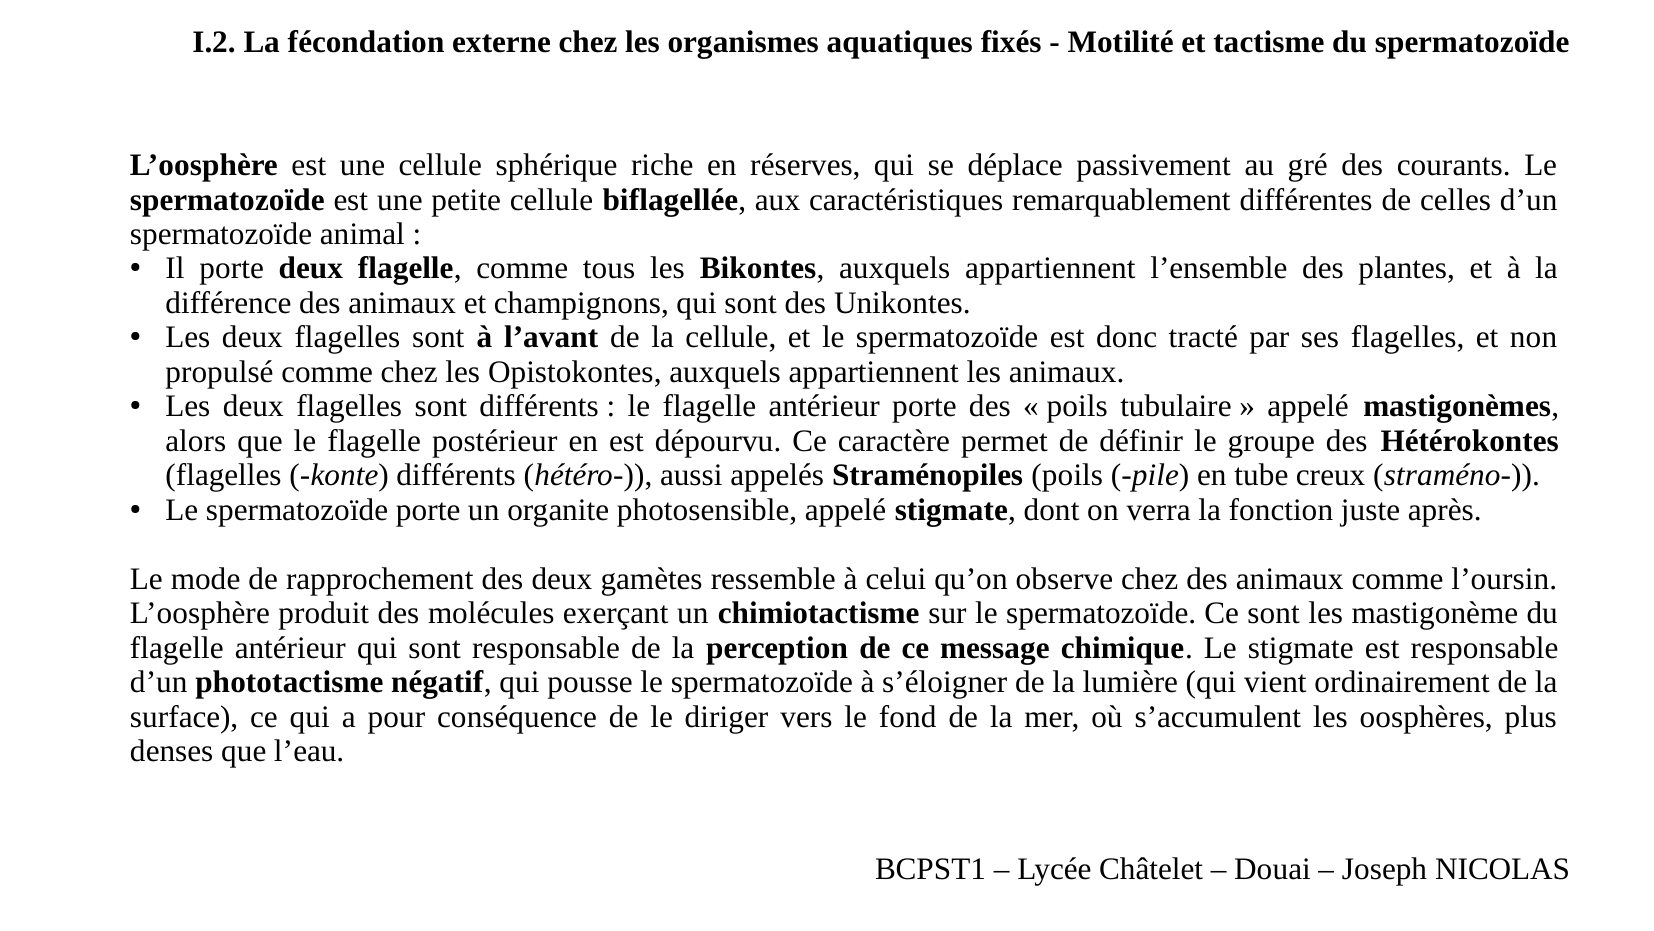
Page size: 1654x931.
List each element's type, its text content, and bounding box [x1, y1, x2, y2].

text_box L’oosphère est une cellule sphérique riche en réserves, qui se déplace passivement au gré des courants. Le spermatozoïde est une petite cellule biflagellée, aux caractéristiques remarquablement différentes de celles d’un spermatozoïde animal : Il porte deux flagelle, comme tous les Bikontes, auxquels appartiennent l’ensemble des plantes, et à la différence des animaux et champignons, qui sont des Unikontes. Les deux flagelles sont à l’avant de la cellule, et le spermatozoïde est donc tracté par ses flagelles, et non propulsé comme chez les Opistokontes, auxquels appartiennent les animaux. Les deux flagelles sont différents : le flagelle antérieur porte des « poils tubulaire » appelé mastigonèmes, alors que le flagelle postérieur en est dépourvu. Ce caractère permet de définir le groupe des Hétérokontes (flagelles (-konte) différents (hétéro-)), aussi appelés Straménopiles (poils (-pile) en tube creux (straméno-)). Le spermatozoïde porte un organite photosensible, appelé stigmate, dont on verra la fonction juste après. Le mode de rapprochement des deux gamètes ressemble à celui qu’on observe chez des animaux comme l’oursin. L’oosphère produit des molécules exerçant un chimiotactisme sur le spermatozoïde. Ce sont les mastigonème du flagelle antérieur qui sont responsable de la perception de ce message chimique. Le stigmate est responsable d’un phototactisme négatif, qui pousse le spermatozoïde à s’éloigner de la lumière (qui vient ordinairement de la surface), ce qui a pour conséquence de le diriger vers le fond de la mer, où s’accumulent les oosphères, plus denses que l’eau. [129, 147, 1560, 839]
text_box I.2. La fécondation externe chez les organismes aquatiques fixés - Motilité et tactisme du spermatozoïde [165, 5, 1572, 78]
text_box BCPST1 – Lycée Châtelet – Douai – Joseph NICOLAS [637, 832, 1571, 905]
